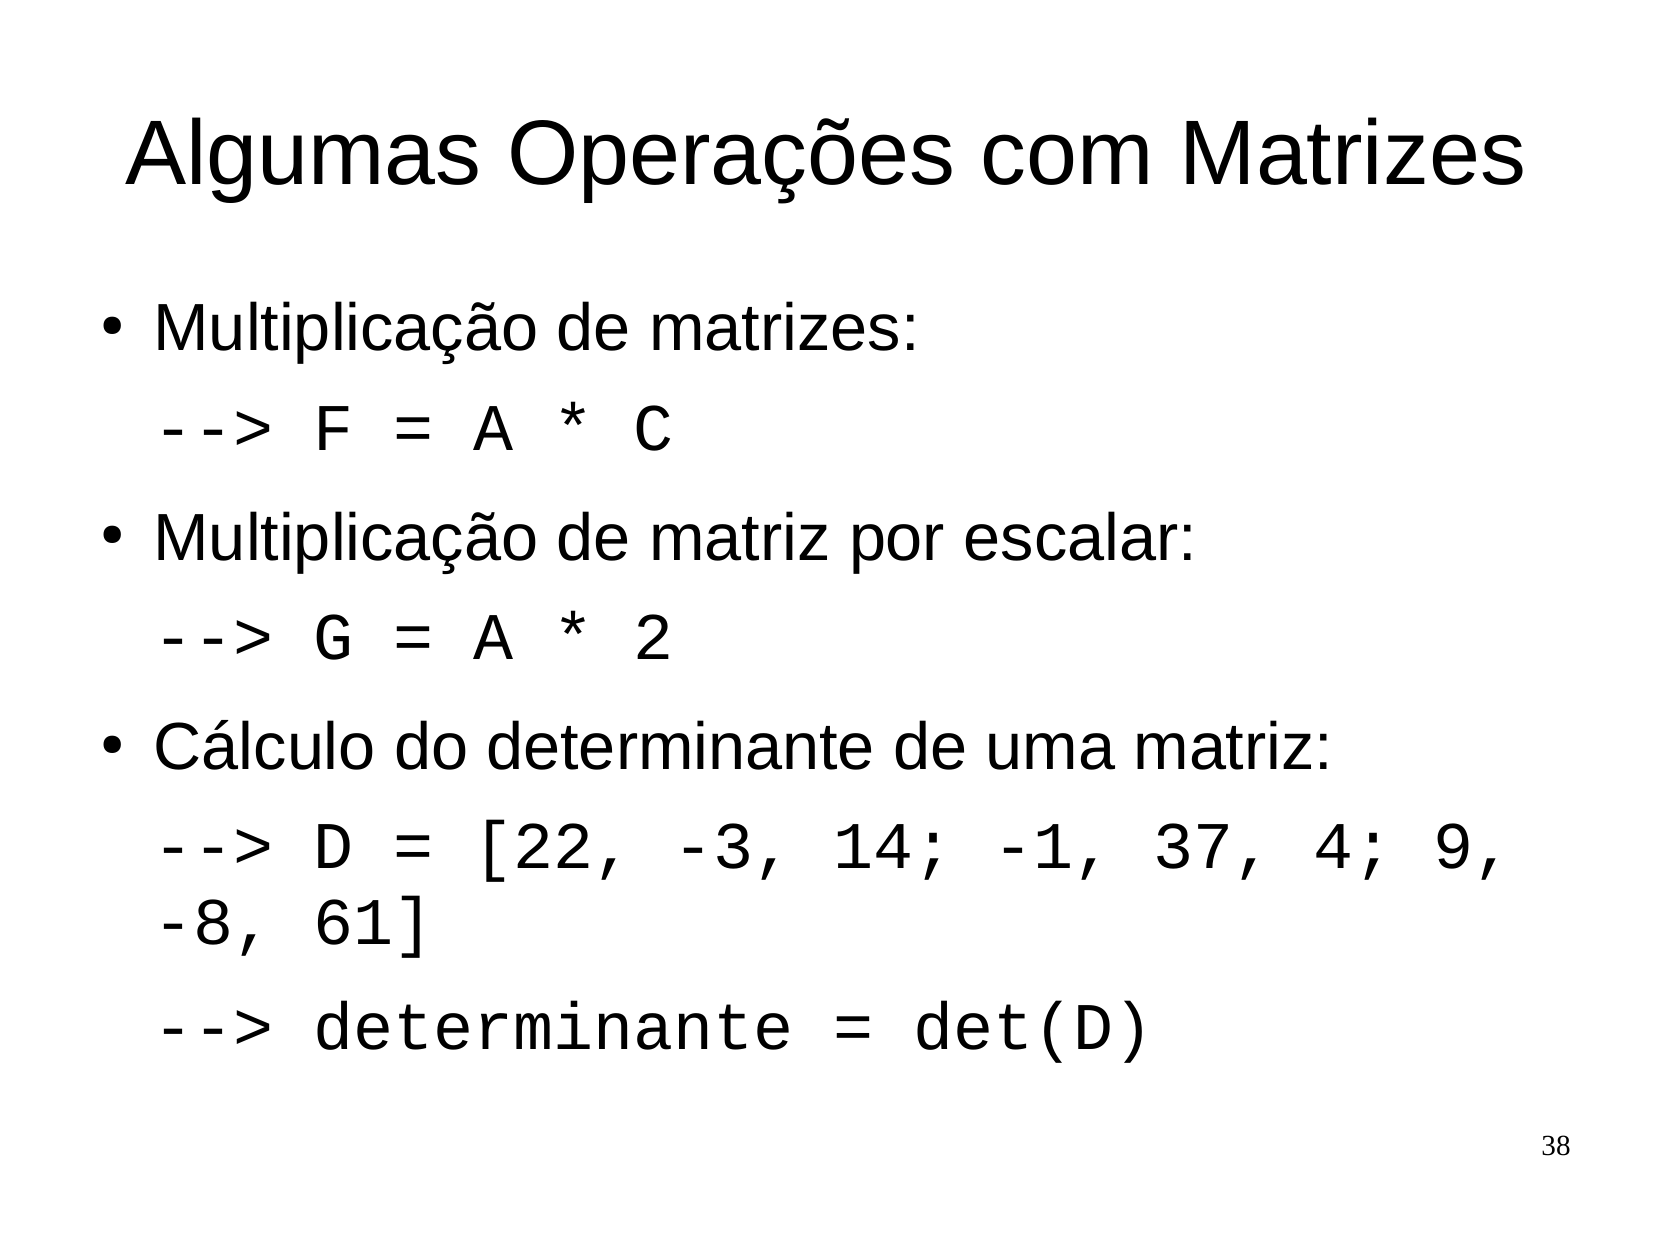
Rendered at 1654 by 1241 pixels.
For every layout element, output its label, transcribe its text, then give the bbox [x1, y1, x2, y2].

title Algumas Operações com Matrizes [82, 49, 1571, 257]
list Multiplicação de matrizes: --> F = A * C Multiplicação de matriz por escalar: --> G = A * 2 Cálculo do determinante de uma matriz: --> D = [22, -3, 14; -1, 37, 4; 9, -8, 61] --> determinante = det(D) [82, 290, 1571, 1146]
